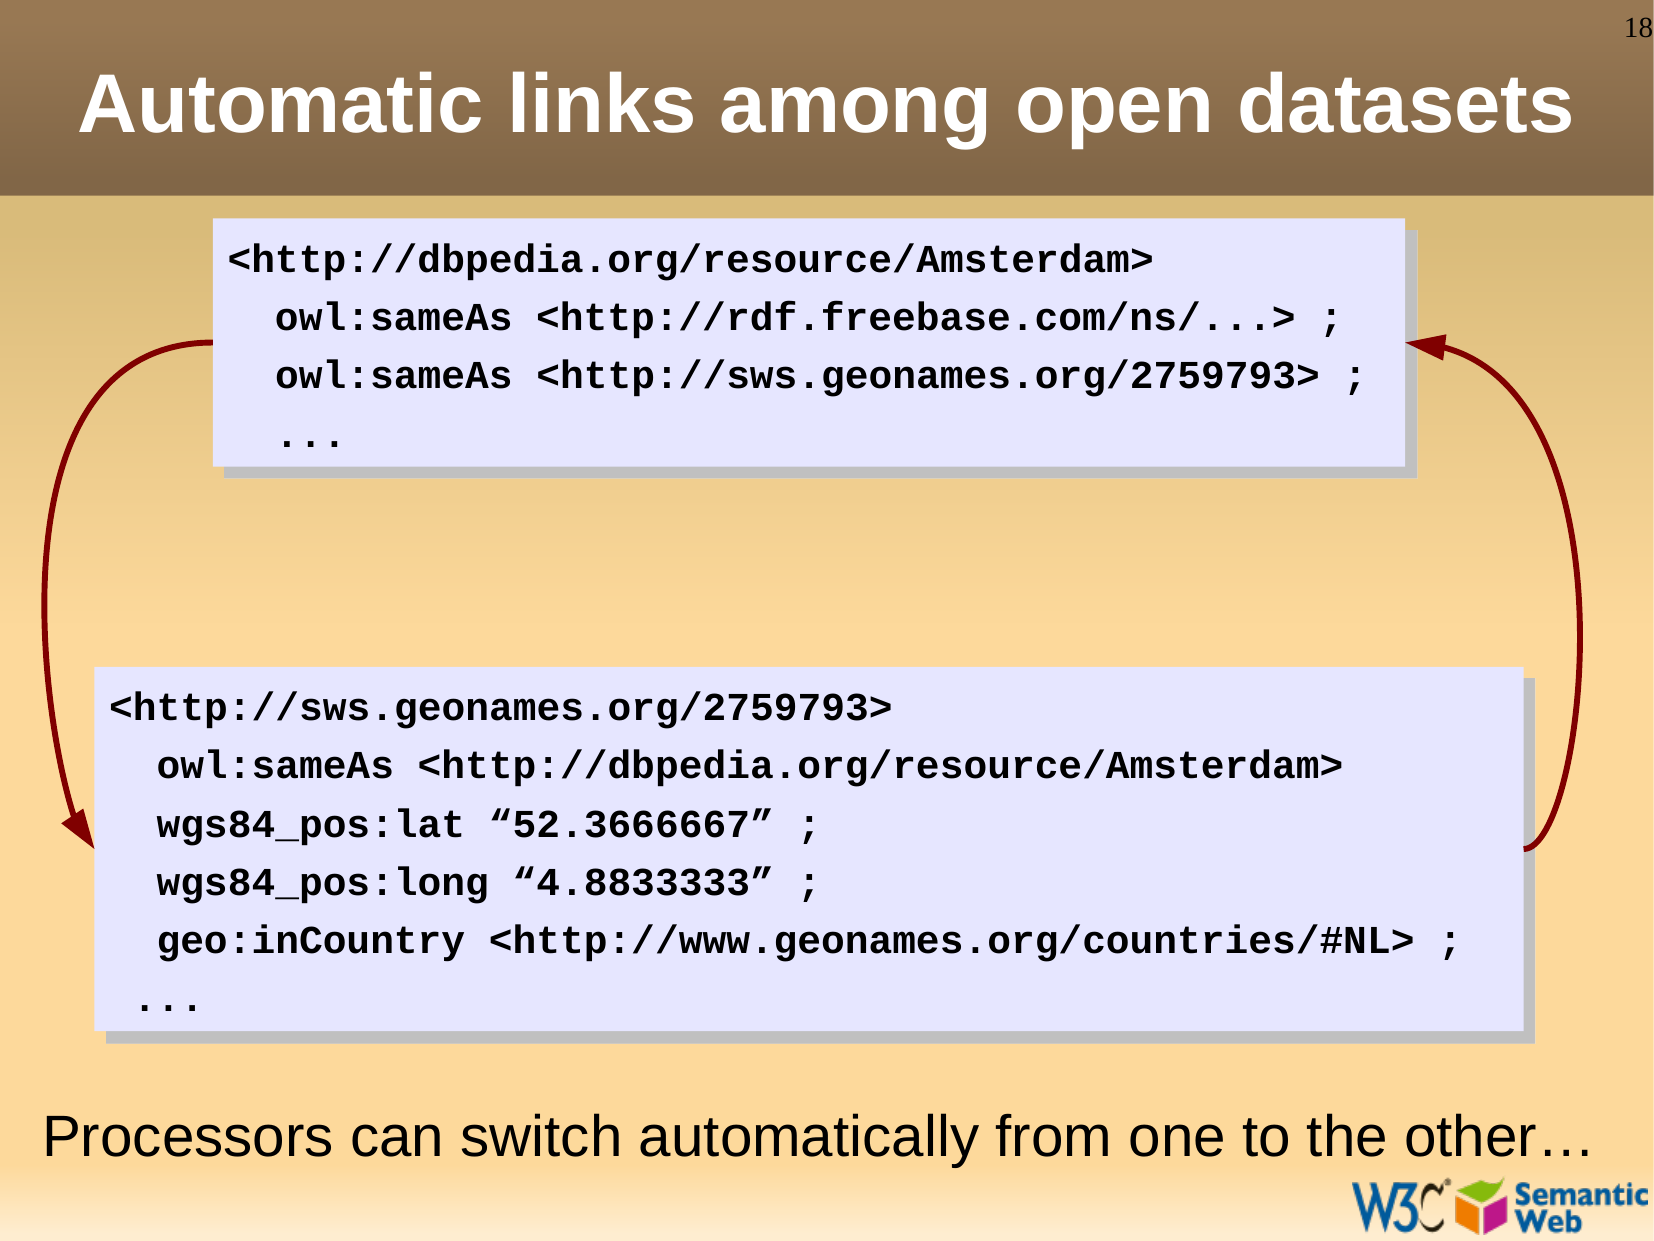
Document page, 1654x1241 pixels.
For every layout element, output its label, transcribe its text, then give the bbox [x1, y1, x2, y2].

text_box Processors can switch automatically from one to the other… [27, 1100, 1613, 1241]
picture [0, 208, 1654, 1241]
title Automatic links among open datasets [0, 0, 1654, 208]
text_box <http://dbpedia.org/resource/Amsterdam> owl:sameAs <http://rdf.freebase.com/ns/...> ; owl:sameAs <http://sws.geonames.org/2759793> ; ... [212, 218, 1406, 467]
text_box <http://sws.geonames.org/2759793> owl:sameAs <http://dbpedia.org/resource/Amsterdam> wgs84_pos:lat “52.3666667” ; wgs84_pos:long “4.8833333” ; geo:inCountry <http://www.geonames.org/countries/#NL> ; ... [94, 666, 1524, 1032]
